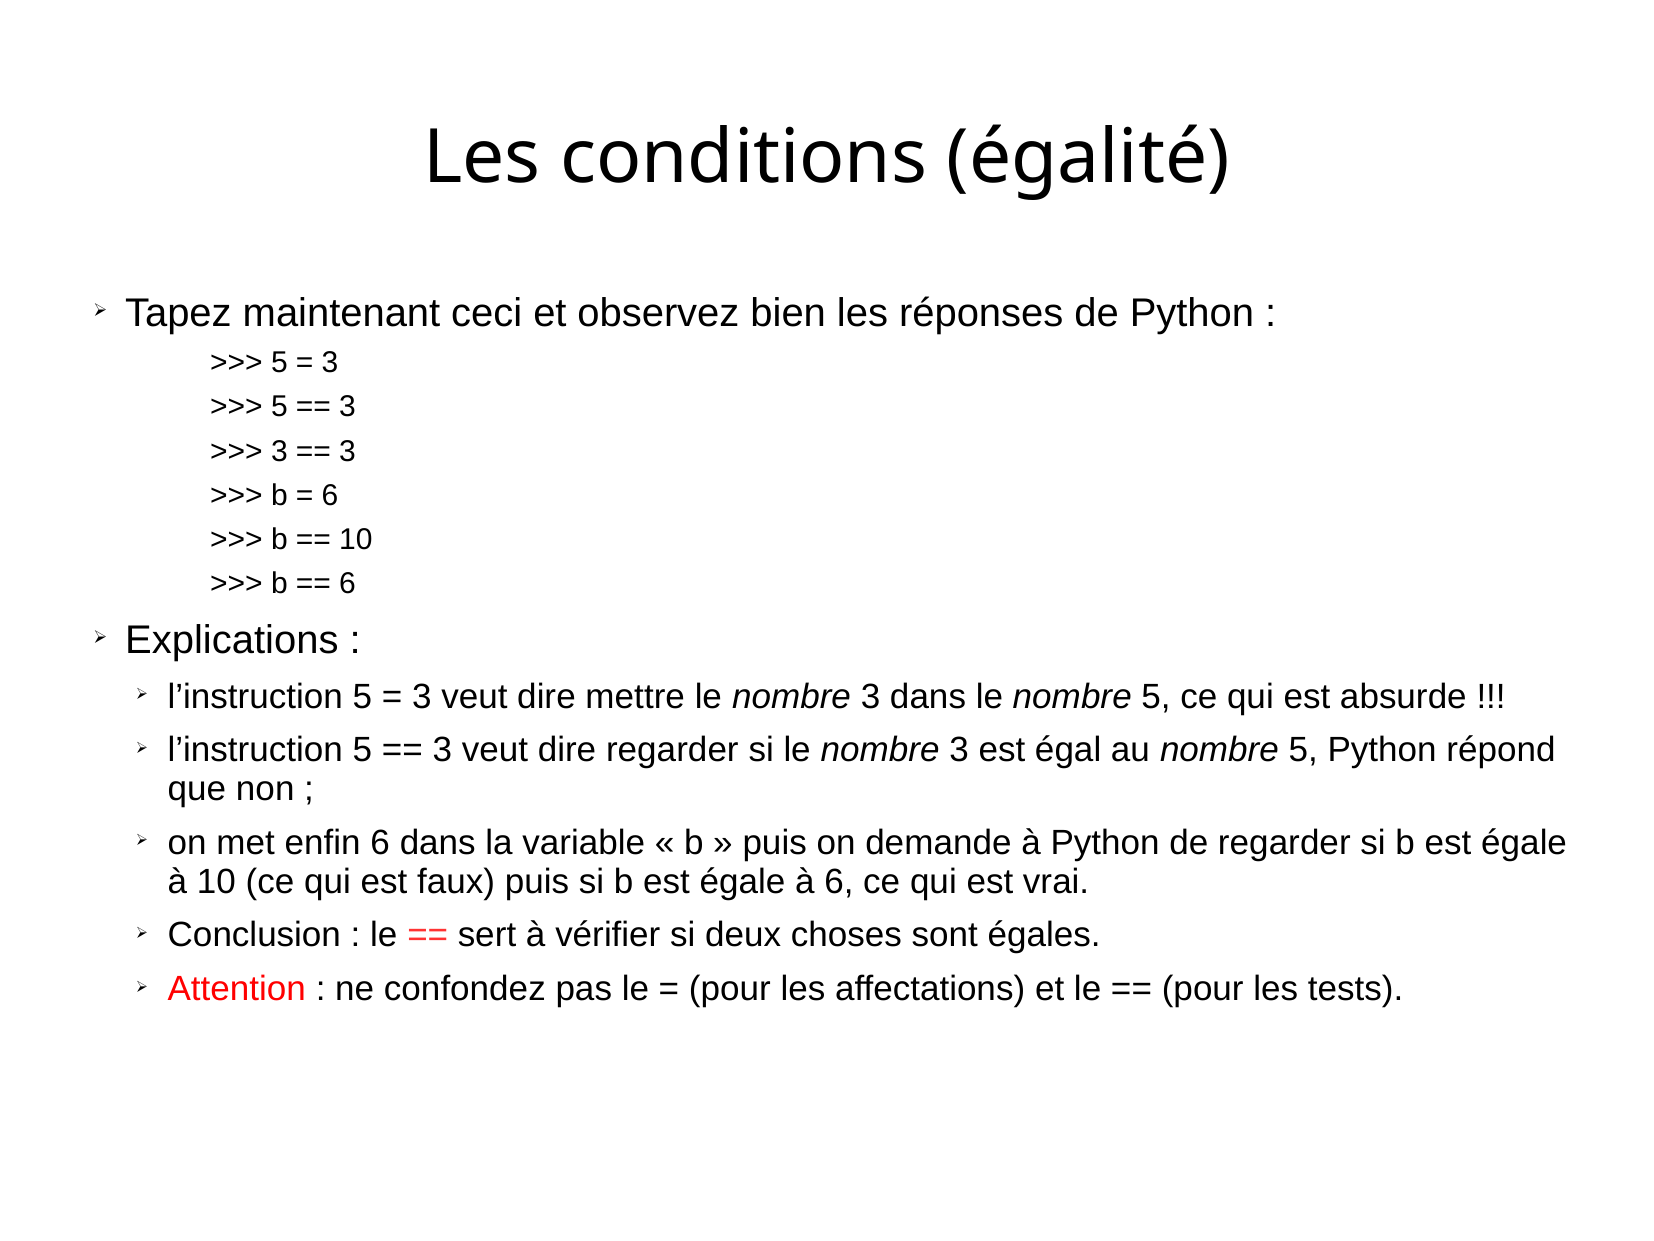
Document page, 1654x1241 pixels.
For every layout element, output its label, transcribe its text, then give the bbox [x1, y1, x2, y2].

title Les conditions (égalité) [82, 49, 1571, 257]
list Tapez maintenant ceci et observez bien les réponses de Python : >>> 5 = 3 >>> 5 == 3 >>> 3 == 3 >>> b = 6 >>> b == 10 >>> b == 6 Explications : l’instruction 5 = 3 veut dire mettre le nombre 3 dans le nombre 5, ce qui est absurde !!! l’instruction 5 == 3 veut dire regarder si le nombre 3 est égal au nombre 5, Python répond que non ; on met enfin 6 dans la variable « b » puis on demande à Python de regarder si b est égale à 10 (ce qui est faux) puis si b est égale à 6, ce qui est vrai. Conclusion : le == sert à vérifier si deux choses sont égales. Attention : ne confondez pas le = (pour les affectations) et le == (pour les tests). [82, 290, 1571, 1010]
